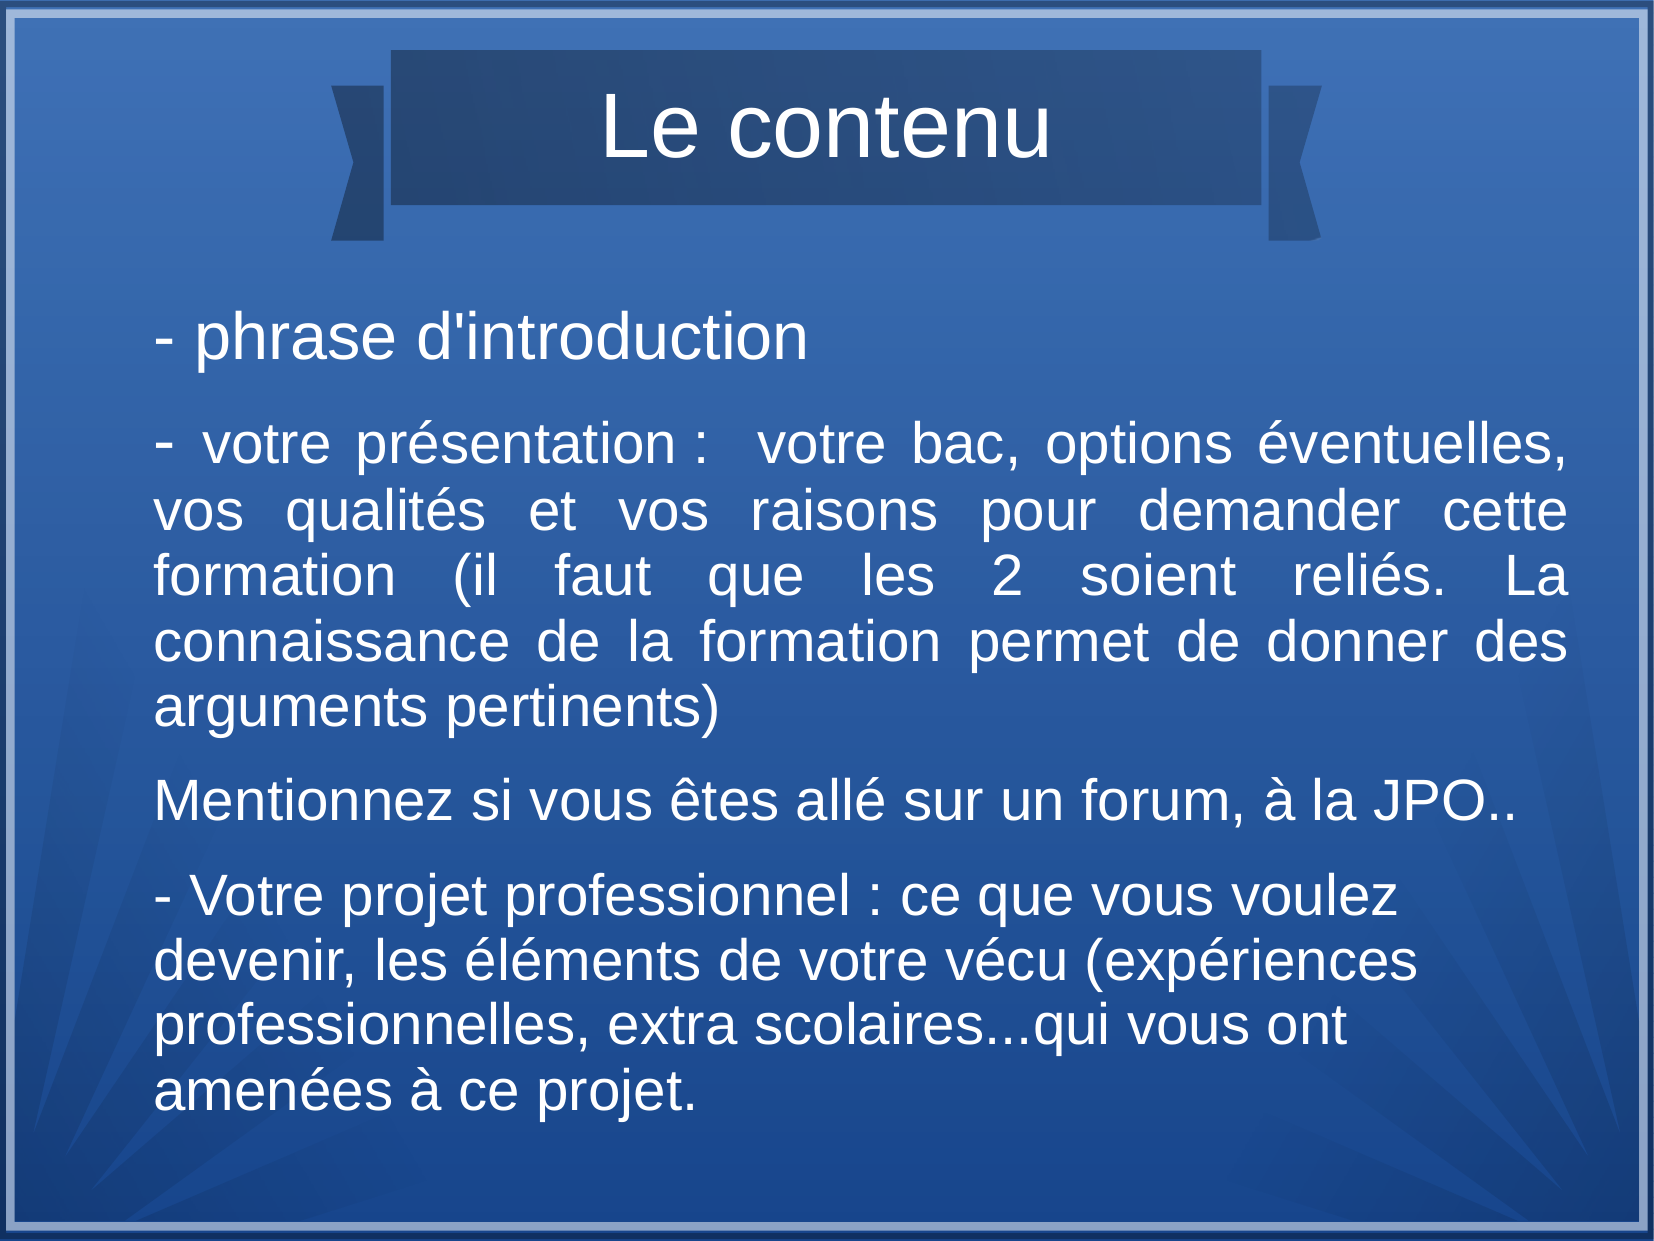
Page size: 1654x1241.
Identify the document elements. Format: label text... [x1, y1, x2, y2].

title Le contenu [389, 47, 1264, 205]
list - phrase d'introduction - votre présentation : votre bac, options éventuelles, vos qualités et vos raisons pour demander cette formation (il faut que les 2 soient reliés. La connaissance de la formation permet de donner des arguments pertinents) Mentionnez si vous êtes allé sur un forum, à la JPO.. - Votre projet professionnel : ce que vous voulez devenir, les éléments de votre vécu (expériences professionnelles, extra scolaires...qui vous ont amenées à ce projet. [82, 299, 1571, 1241]
